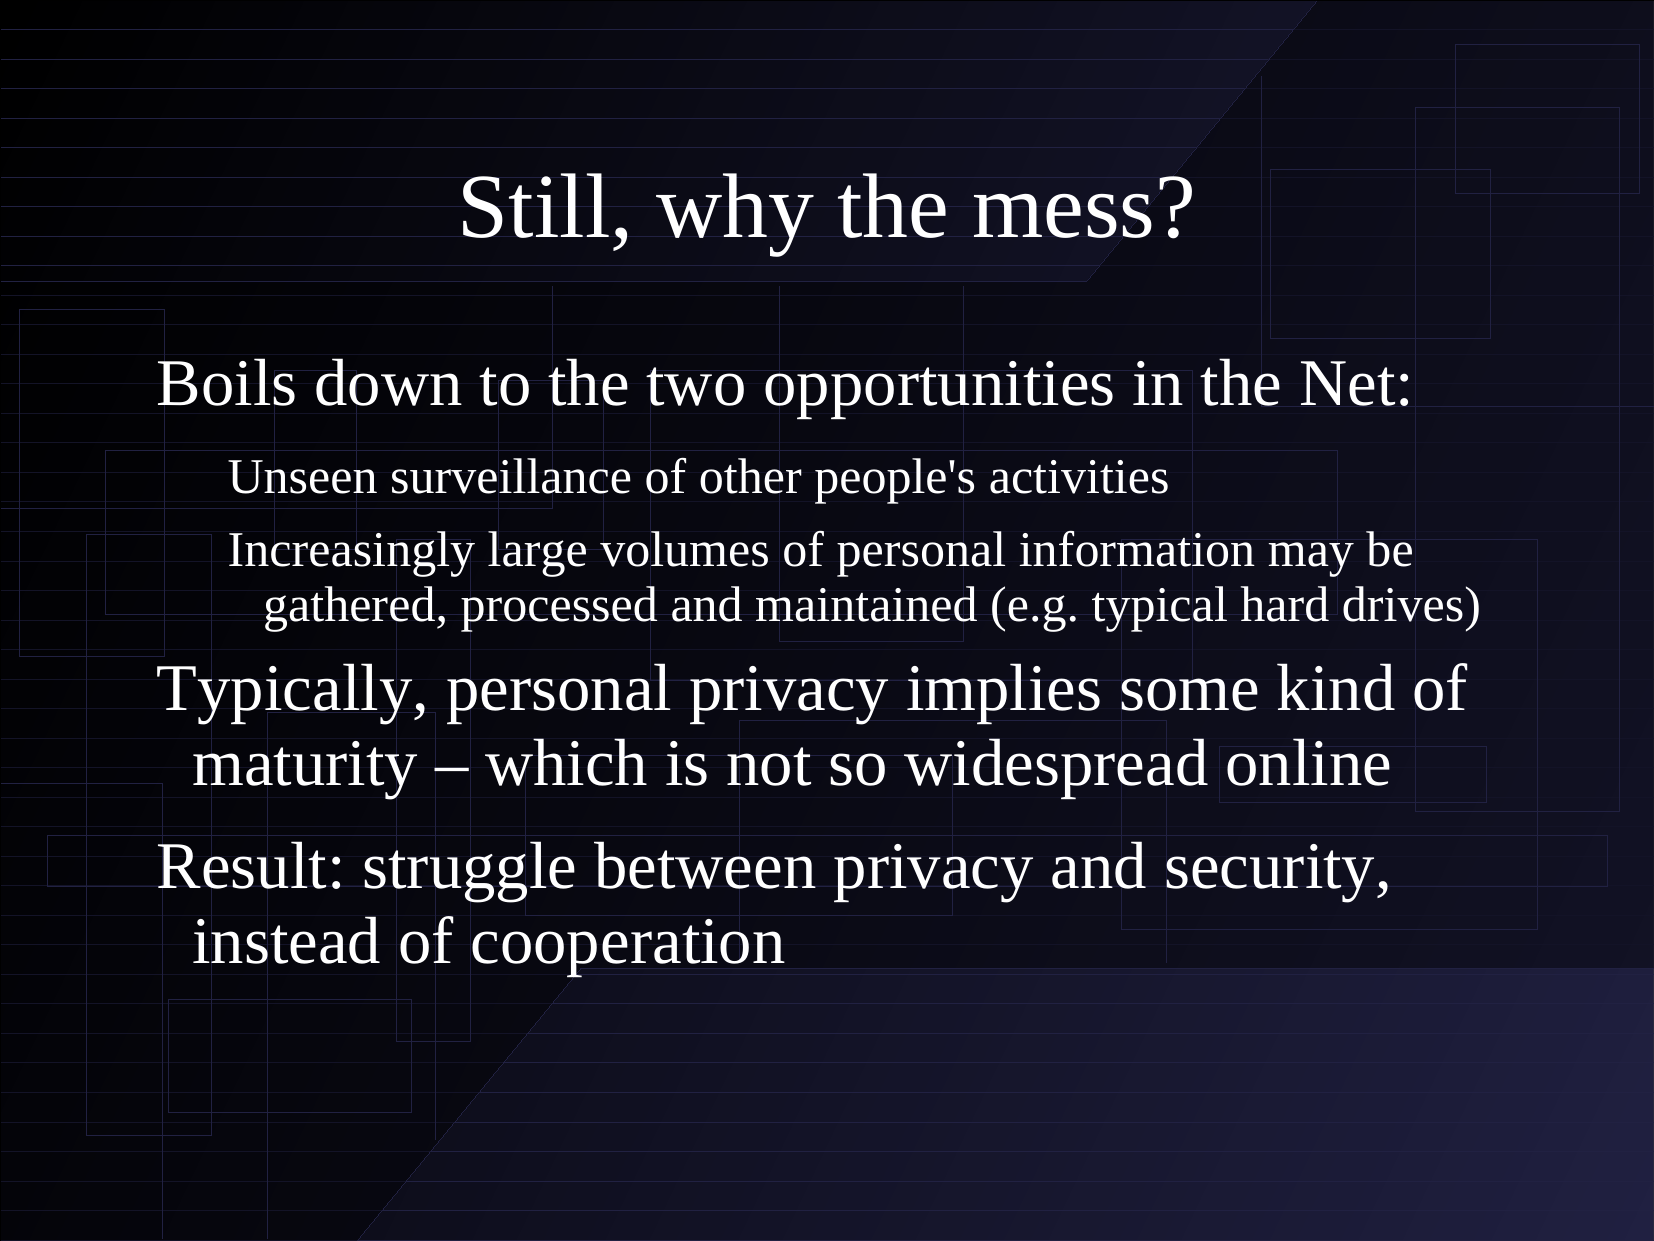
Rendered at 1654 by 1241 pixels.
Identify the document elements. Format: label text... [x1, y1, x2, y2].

title Still, why the mess? [121, 102, 1534, 311]
list Boils down to the two opportunities in the Net: Unseen surveillance of other people's activities Increasingly large volumes of personal information may be gathered, processed and maintained (e.g. typical hard drives) Typically, personal privacy implies some kind of maturity – which is not so widespread online Result: struggle between privacy and security, instead of cooperation [121, 344, 1534, 1127]
